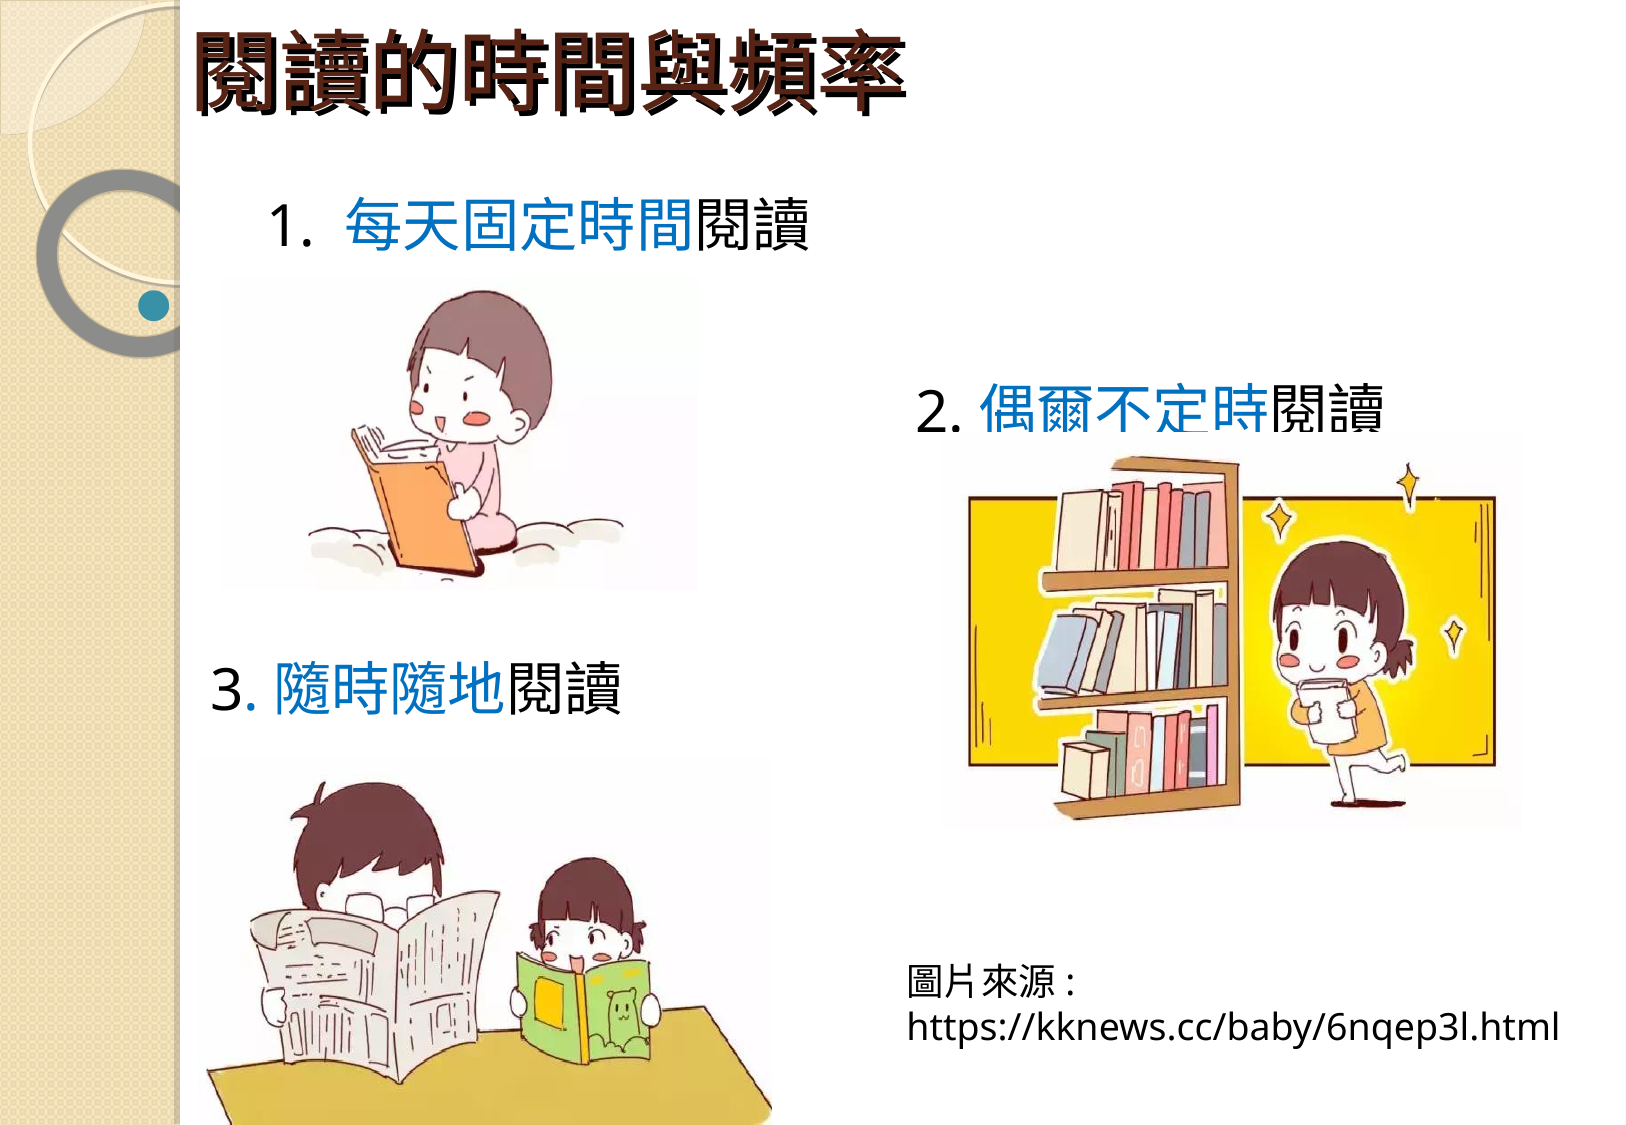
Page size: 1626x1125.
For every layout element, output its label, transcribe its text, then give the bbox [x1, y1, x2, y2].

text_box 圖片來源: https://kknews.cc/baby/6nqep3l.html [891, 951, 1594, 1056]
picture [221, 278, 698, 590]
title 閱讀的時間與頻率 [174, 0, 1498, 138]
picture [198, 757, 772, 1125]
picture [942, 432, 1522, 829]
list 1. 每天固定時間閱讀 2.偶爾不定時閱讀 3.隨時隨地閱讀 [91, 172, 1574, 1062]
